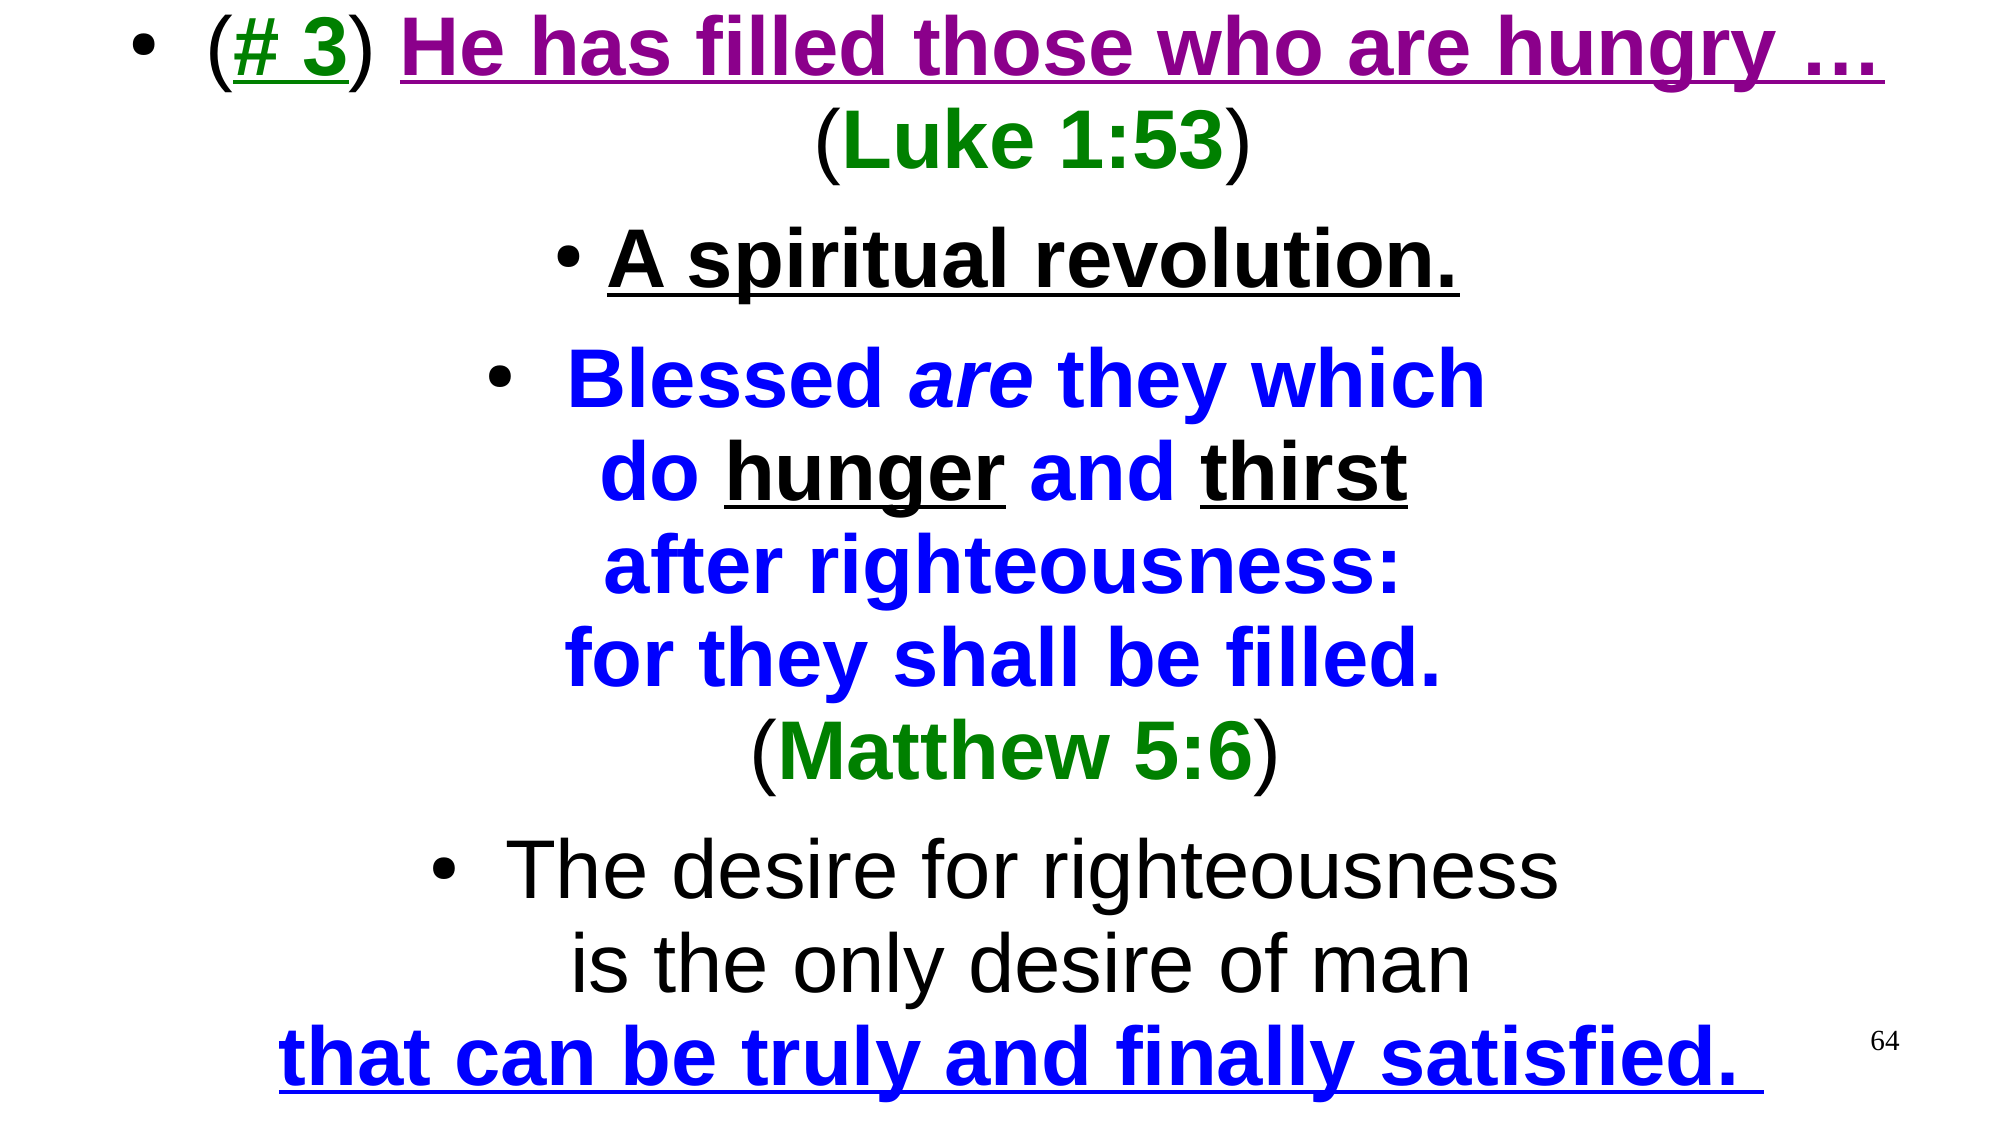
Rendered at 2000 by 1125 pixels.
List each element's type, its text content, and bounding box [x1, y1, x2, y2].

list (# 3) He has filled those who are hungry … (Luke 1:53) A spiritual revolution. Blessed are they which do hunger and thirst after righteousness: for they shall be filled. (Matthew 5:6) The desire for righteousness is the only desire of man that can be truly and finally satisfied. [0, 0, 1996, 1123]
